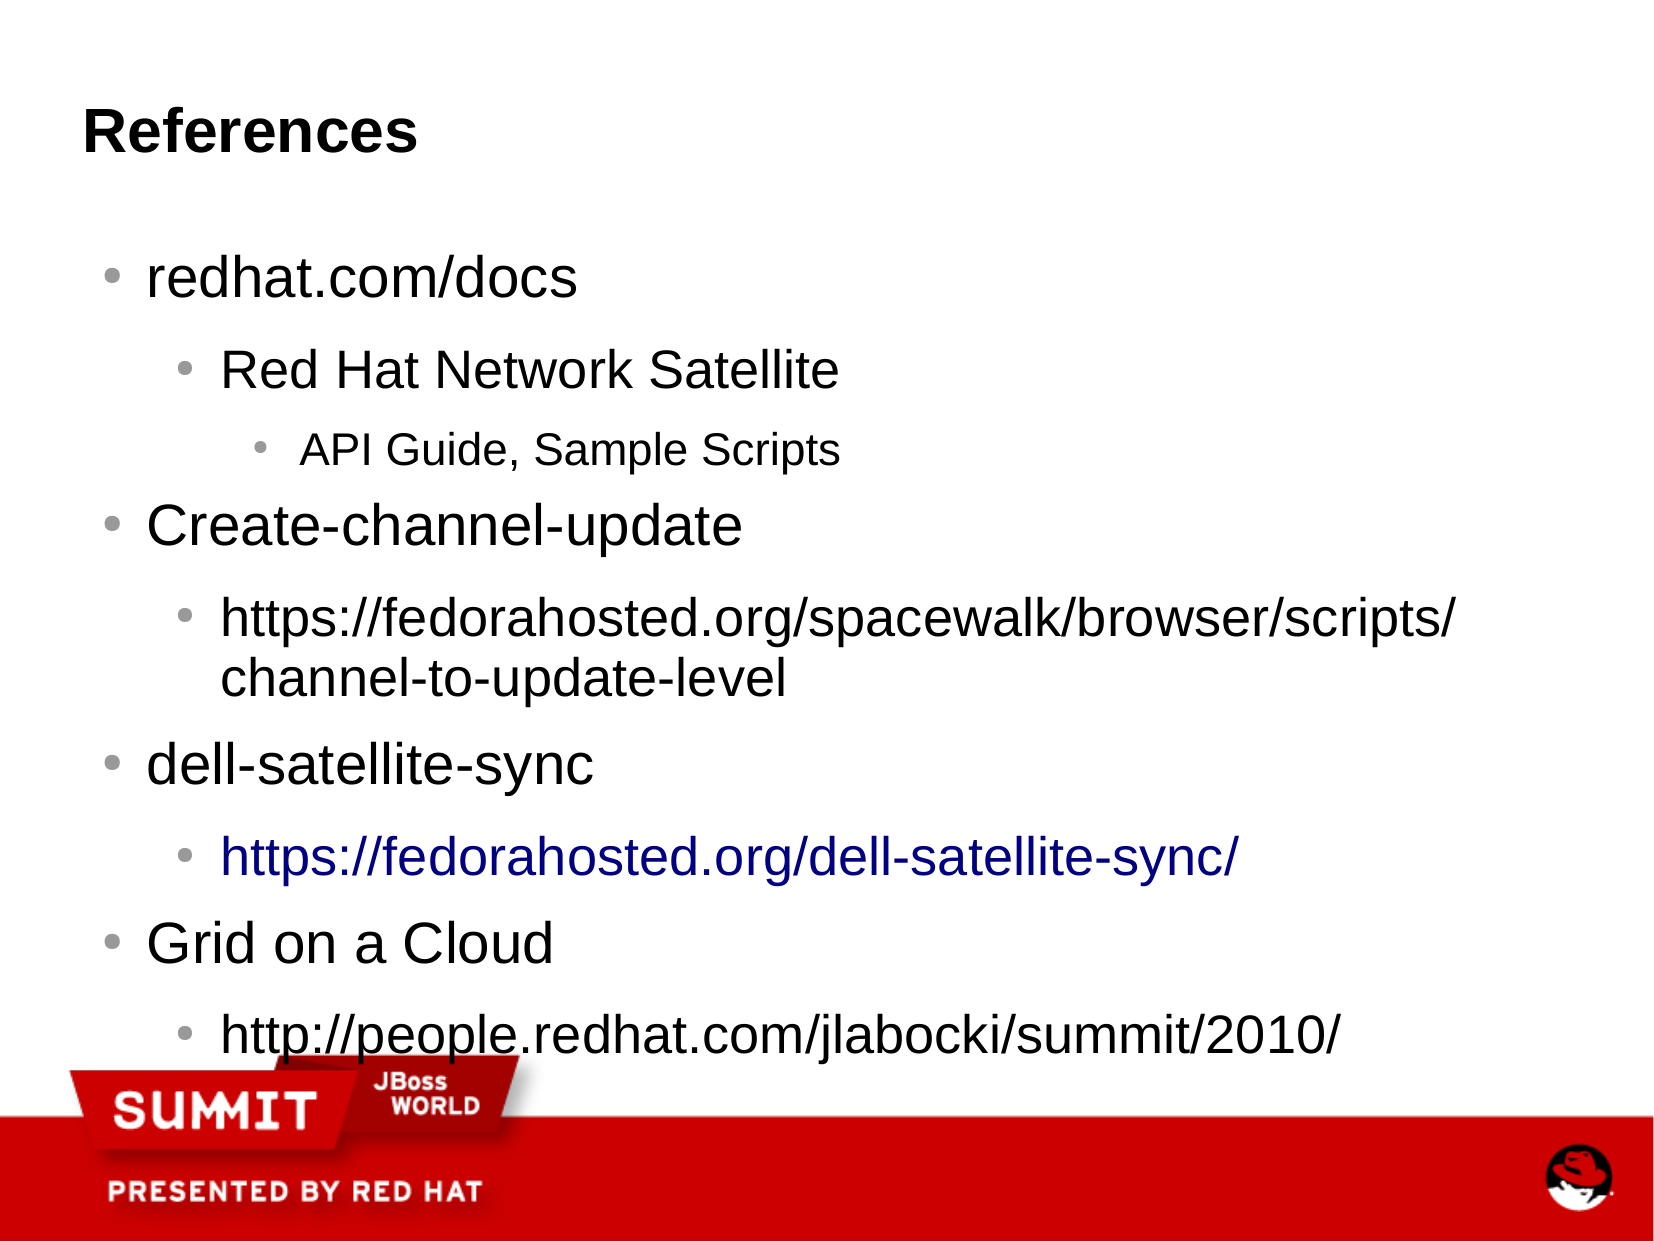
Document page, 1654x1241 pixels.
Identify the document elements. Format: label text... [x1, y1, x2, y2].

list redhat.com/docs Red Hat Network Satellite API Guide, Sample Scripts Create-channel-update https://fedorahosted.org/spacewalk/browser/scripts/channel-to-update-level dell-satellite-sync https://fedorahosted.org/dell-satellite-sync/ Grid on a Cloud http://people.redhat.com/jlabocki/summit/2010/ [86, 244, 1576, 1065]
title References [82, 45, 1571, 218]
picture [0, 1043, 1654, 1241]
